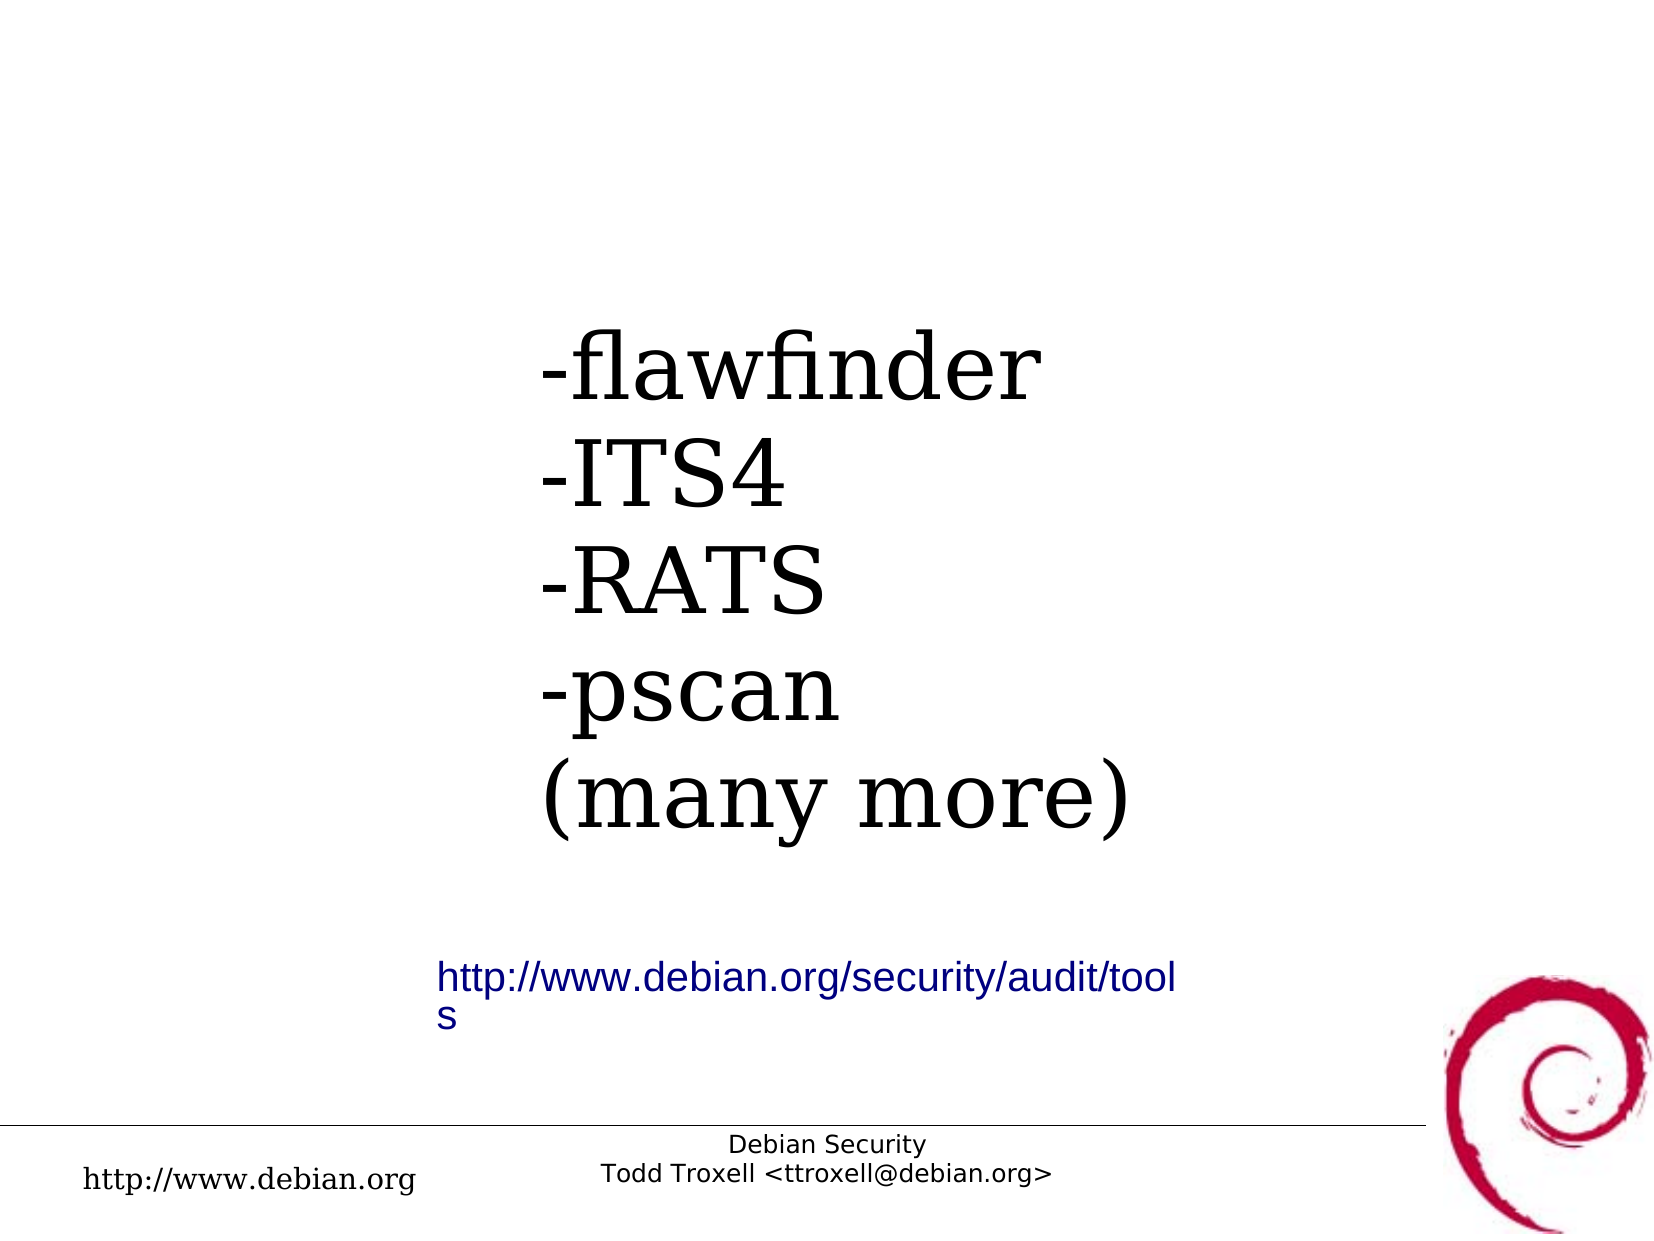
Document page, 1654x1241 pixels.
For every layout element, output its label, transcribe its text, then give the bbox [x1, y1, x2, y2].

picture [1443, 975, 1654, 1234]
text_box http://www.debian.org/security/audit/tools [421, 900, 1201, 1051]
text_box -flawfinder -ITS4 -RATS -pscan (many more) [525, 307, 1238, 901]
